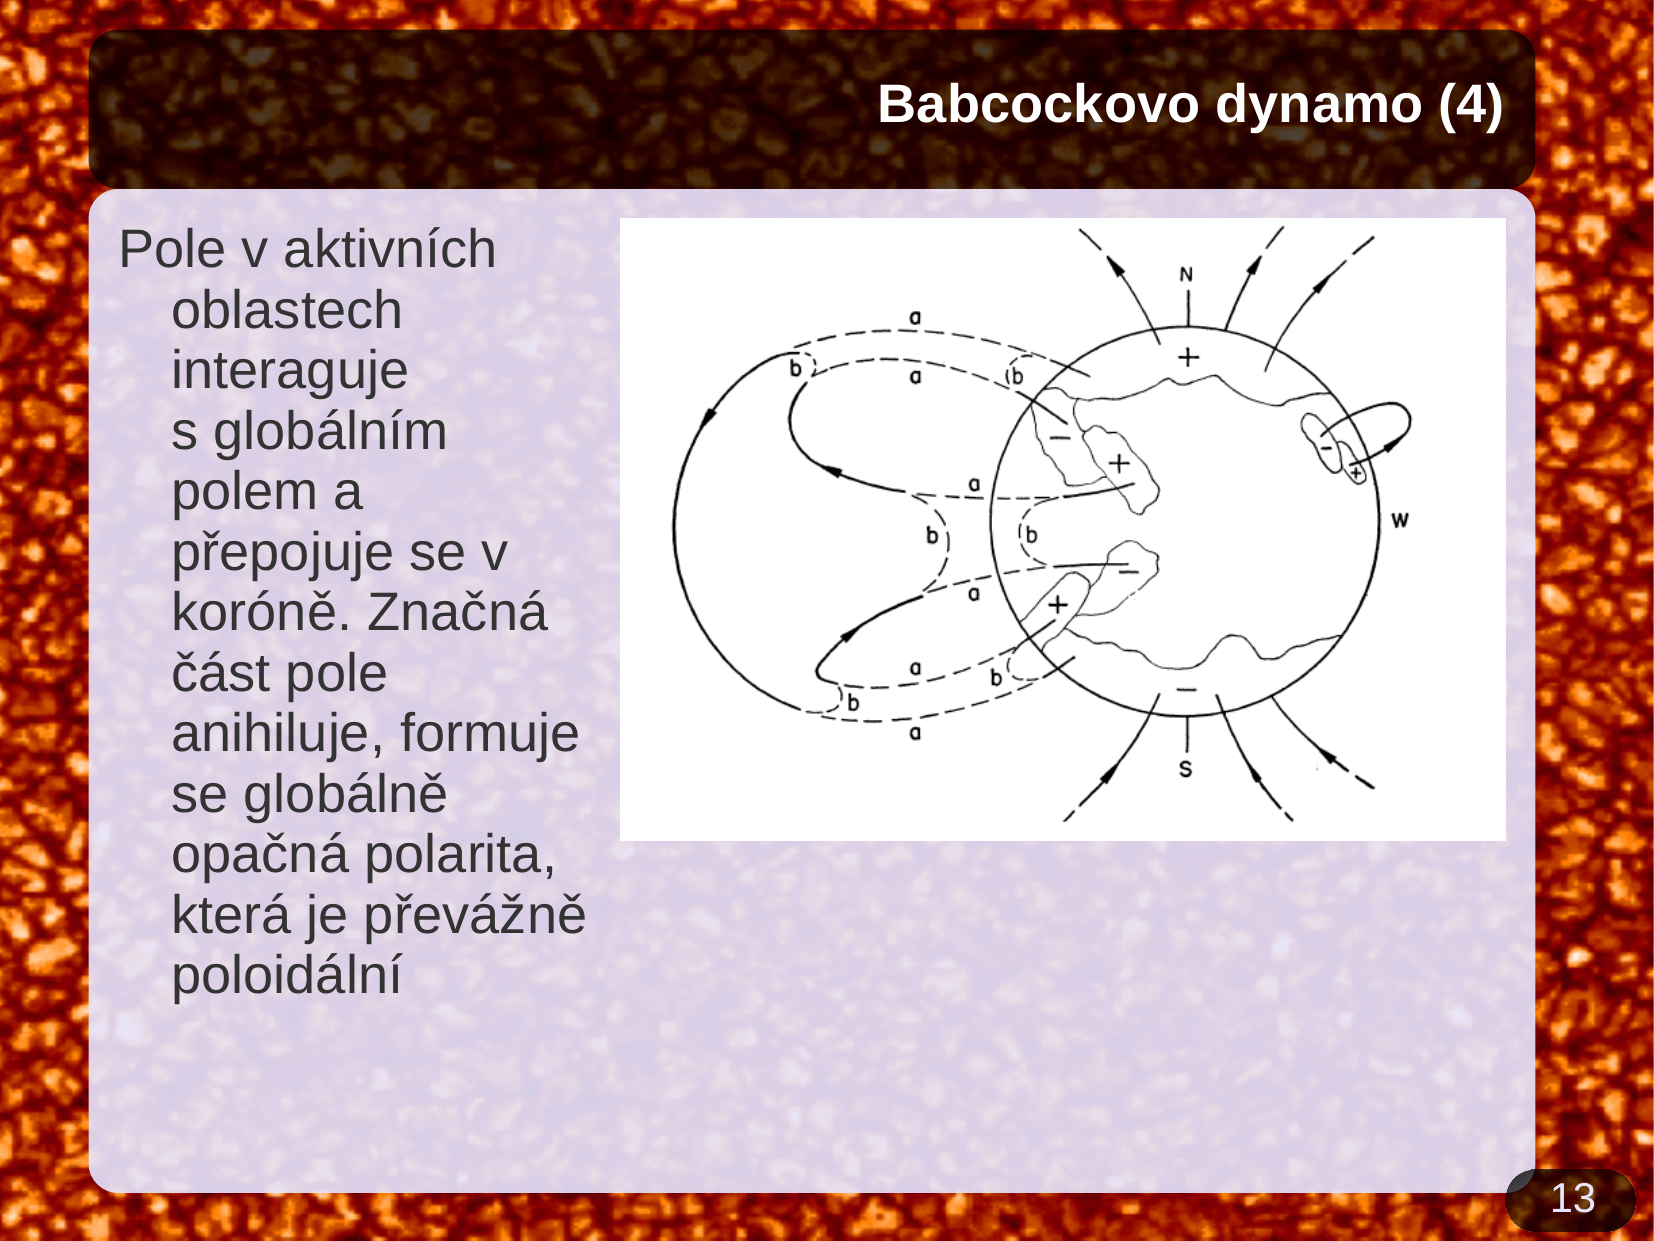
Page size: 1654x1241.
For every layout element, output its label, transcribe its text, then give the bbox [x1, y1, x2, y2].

picture [0, 0, 1654, 1241]
list Pole v aktivních oblastech interaguje s globálním polem a přepojuje se v koróně. Značná část pole anihiluje, formuje se globálně opačná polarita, která je převážně poloidální [118, 218, 591, 1164]
title Babcockovo dynamo (4) [118, 59, 1506, 148]
